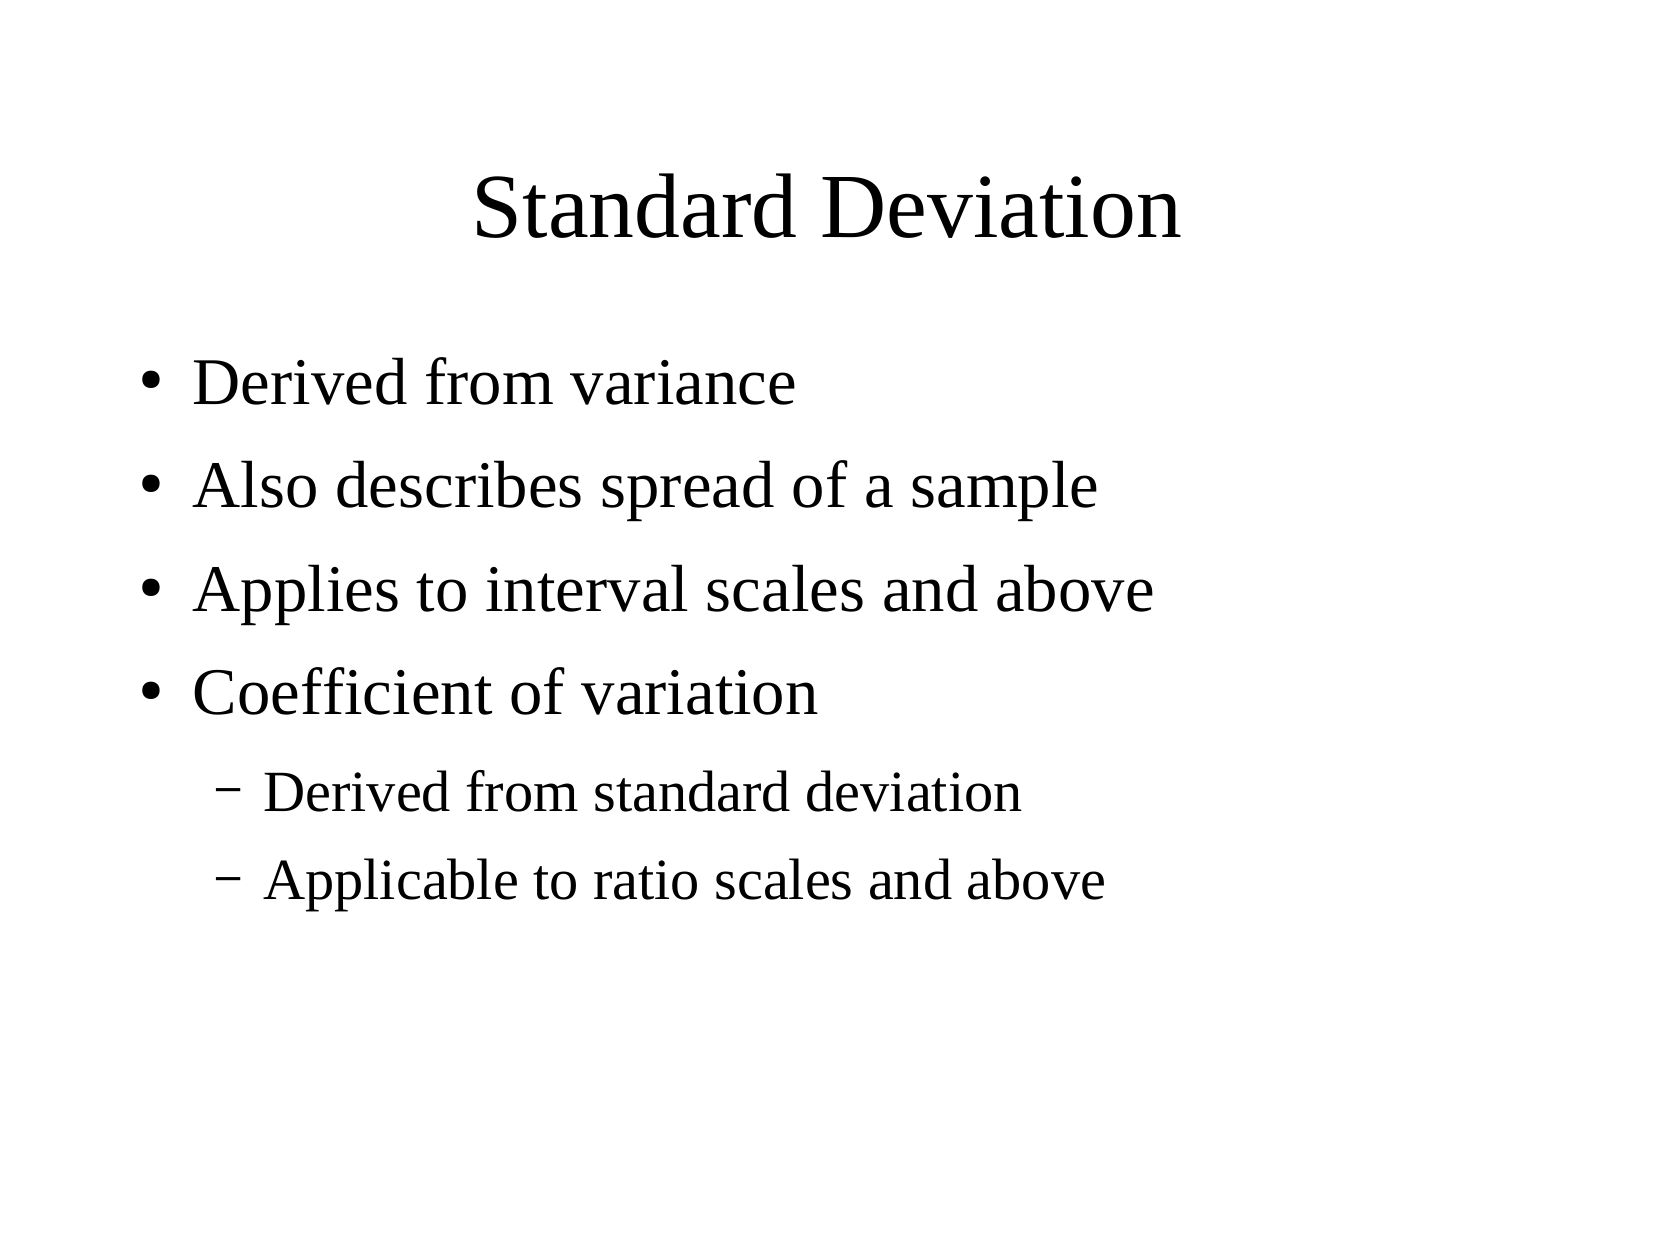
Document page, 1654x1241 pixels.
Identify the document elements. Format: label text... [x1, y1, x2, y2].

list Derived from variance Also describes spread of a sample Applies to interval scales and above Coefficient of variation Derived from standard deviation Applicable to ratio scales and above [121, 344, 1534, 1127]
title Standard Deviation [121, 102, 1534, 311]
